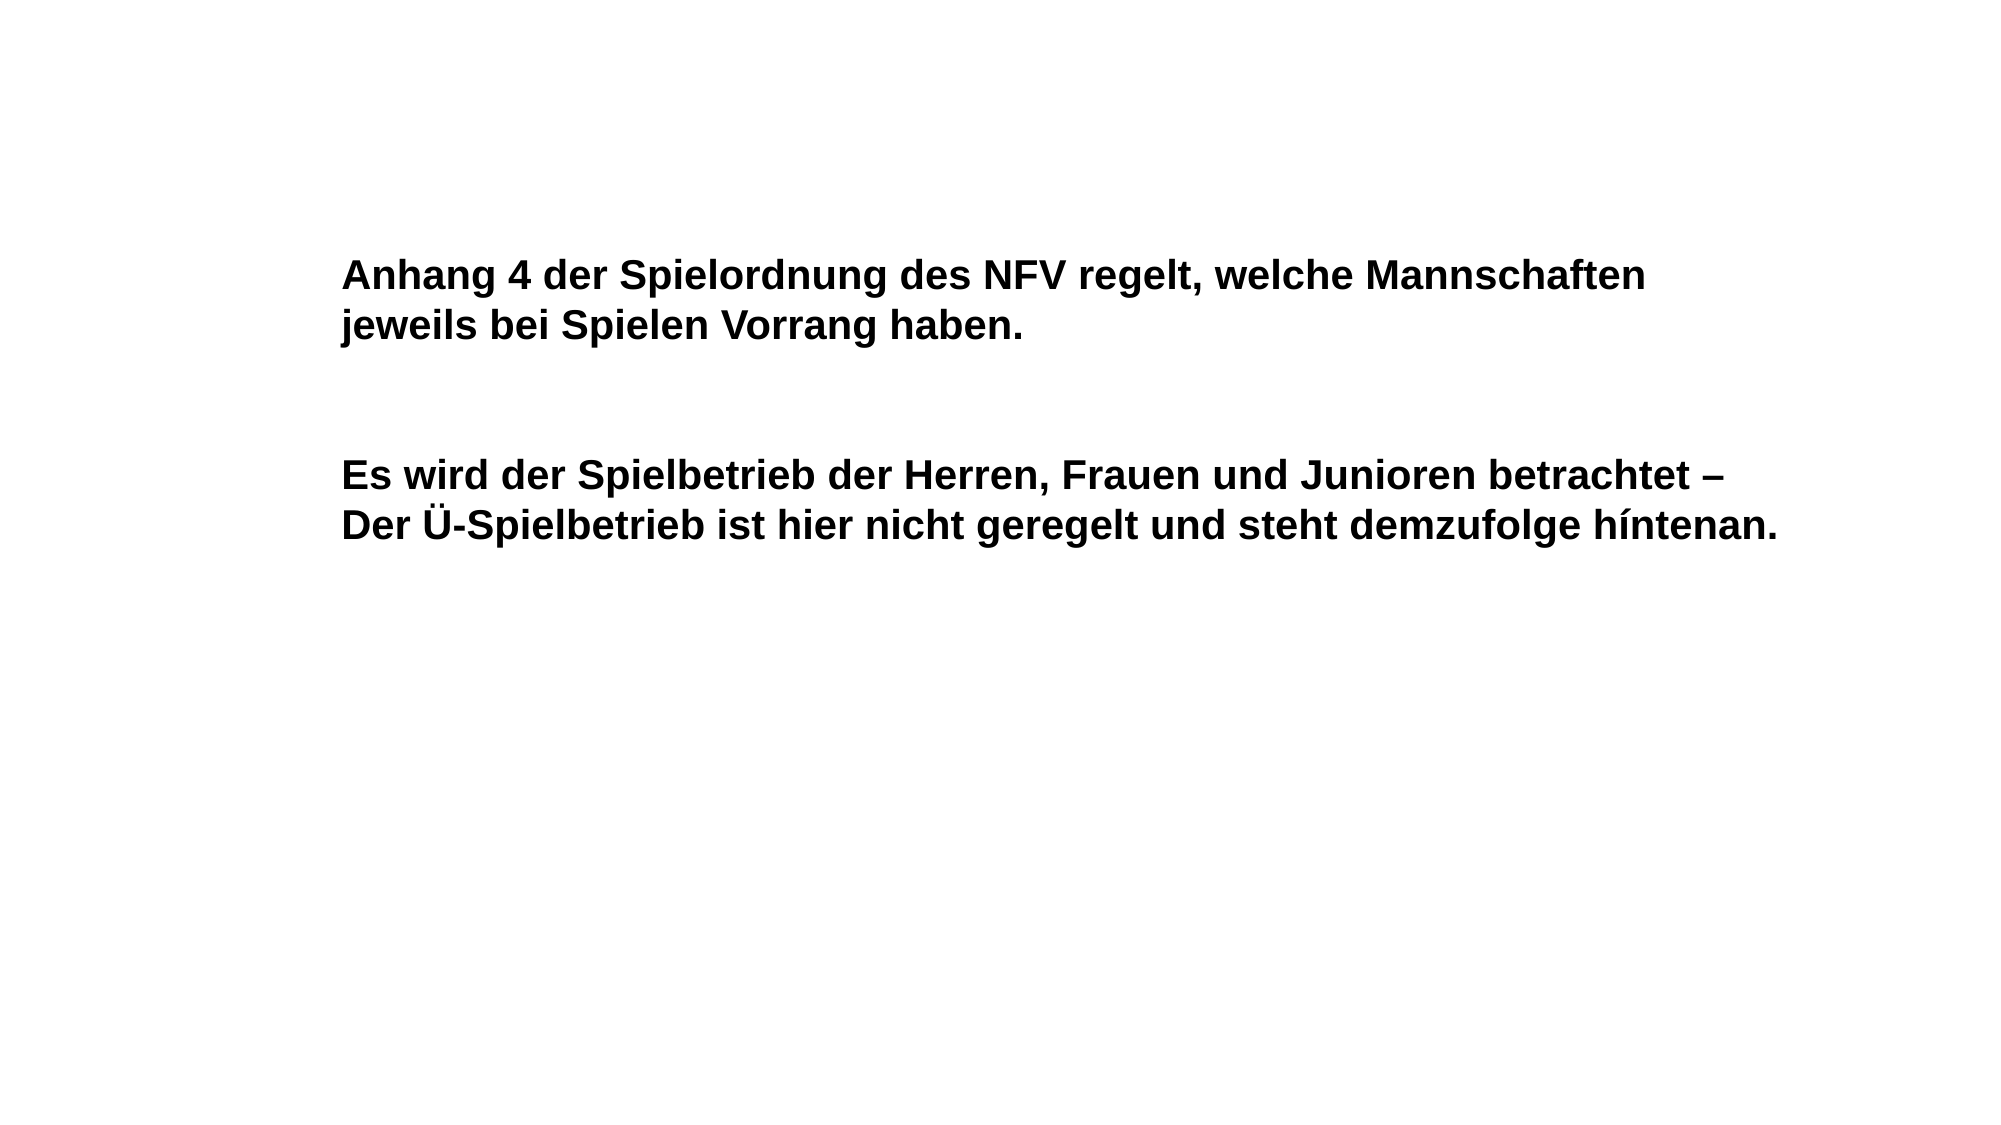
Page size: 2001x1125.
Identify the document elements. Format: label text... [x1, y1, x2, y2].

text_box Anhang 4 der Spielordnung des NFV regelt, welche Mannschaften jeweils bei Spielen Vorrang haben. Es wird der Spielbetrieb der Herren, Frauen und Junioren betrachtet – Der Ü-Spielbetrieb ist hier nicht geregelt und steht demzufolge híntenan. [326, 240, 1805, 761]
